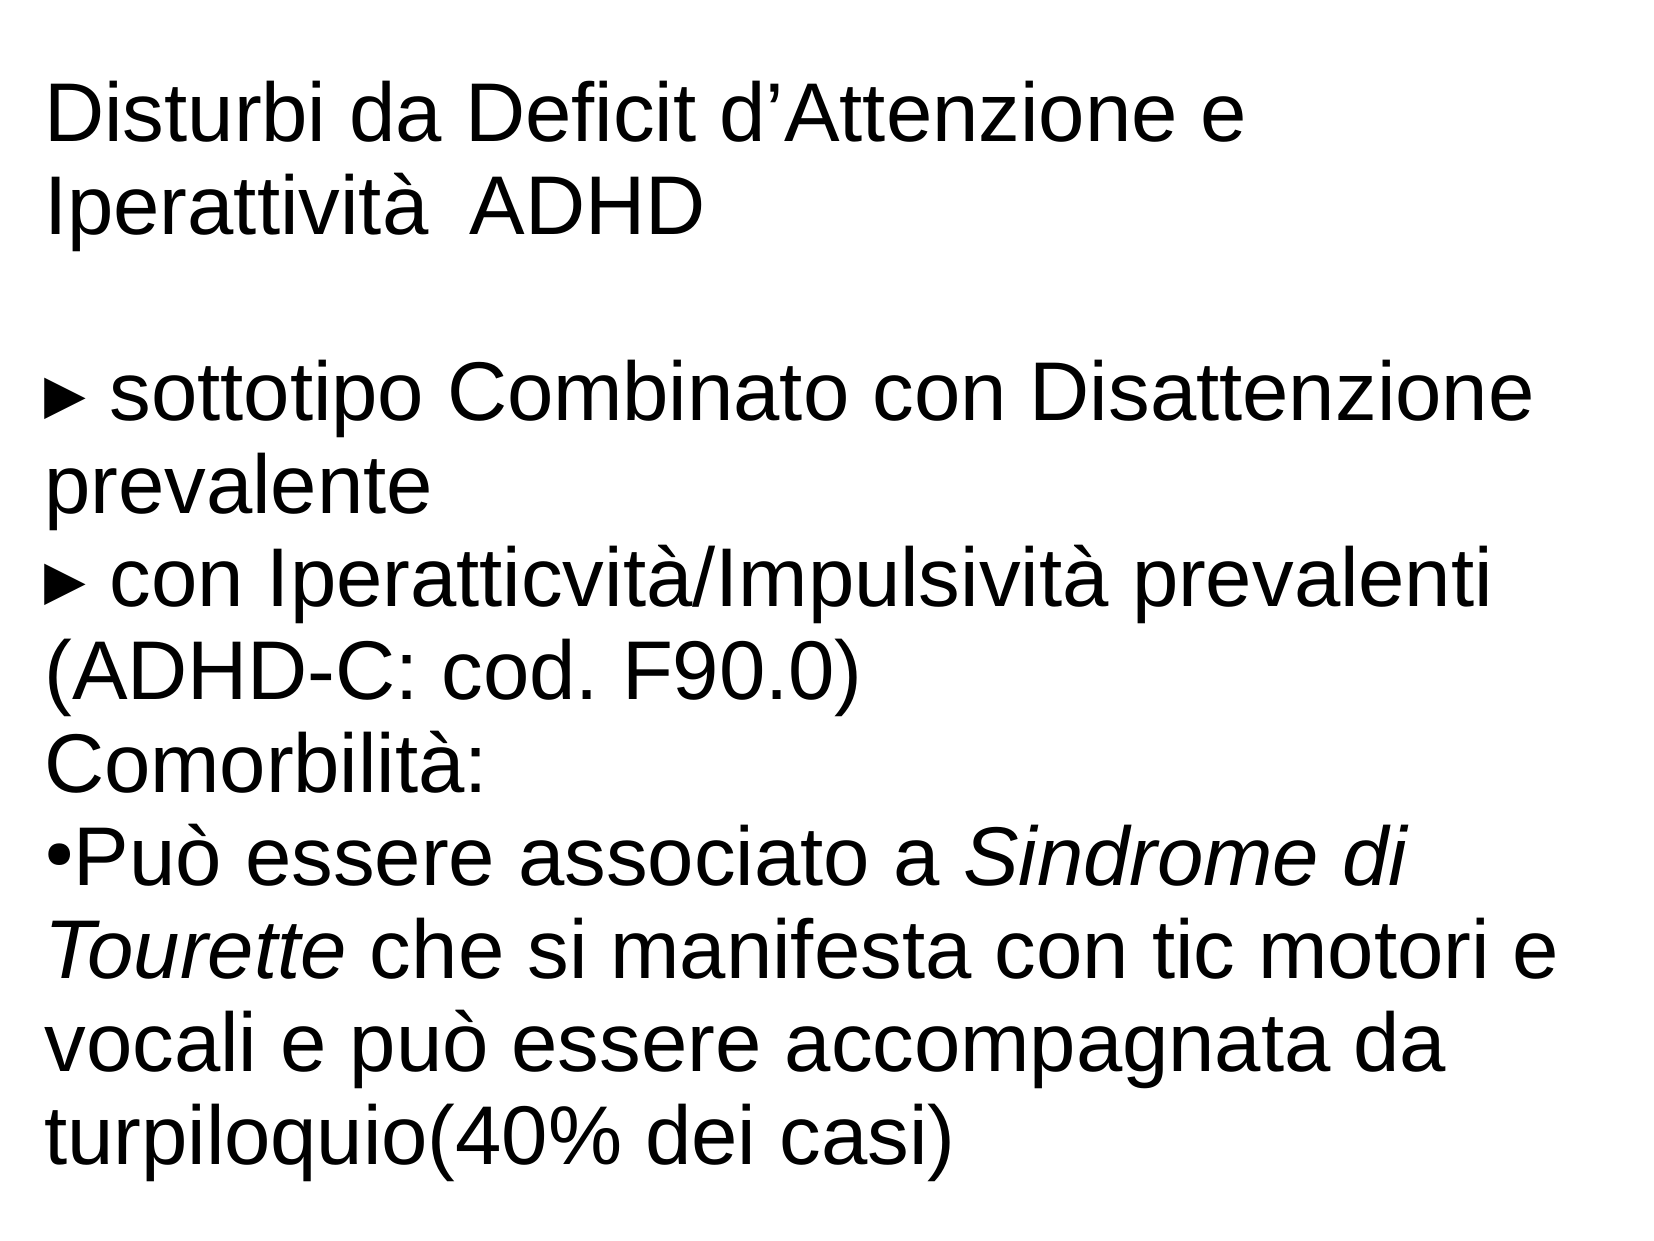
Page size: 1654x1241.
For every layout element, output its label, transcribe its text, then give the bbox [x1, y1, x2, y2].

text_box Disturbi da Deficit d’Attenzione e Iperattività ADHD ▸ sottotipo Combinato con Disattenzione prevalente ▸ con Iperatticvità/Impulsività prevalenti (ADHD-C: cod. F90.0) Comorbilità: Può essere associato a Sindrome di Tourette che si manifesta con tic motori e vocali e può essere accompagnata da turpiloquio(40% dei casi) [29, 59, 1654, 1211]
